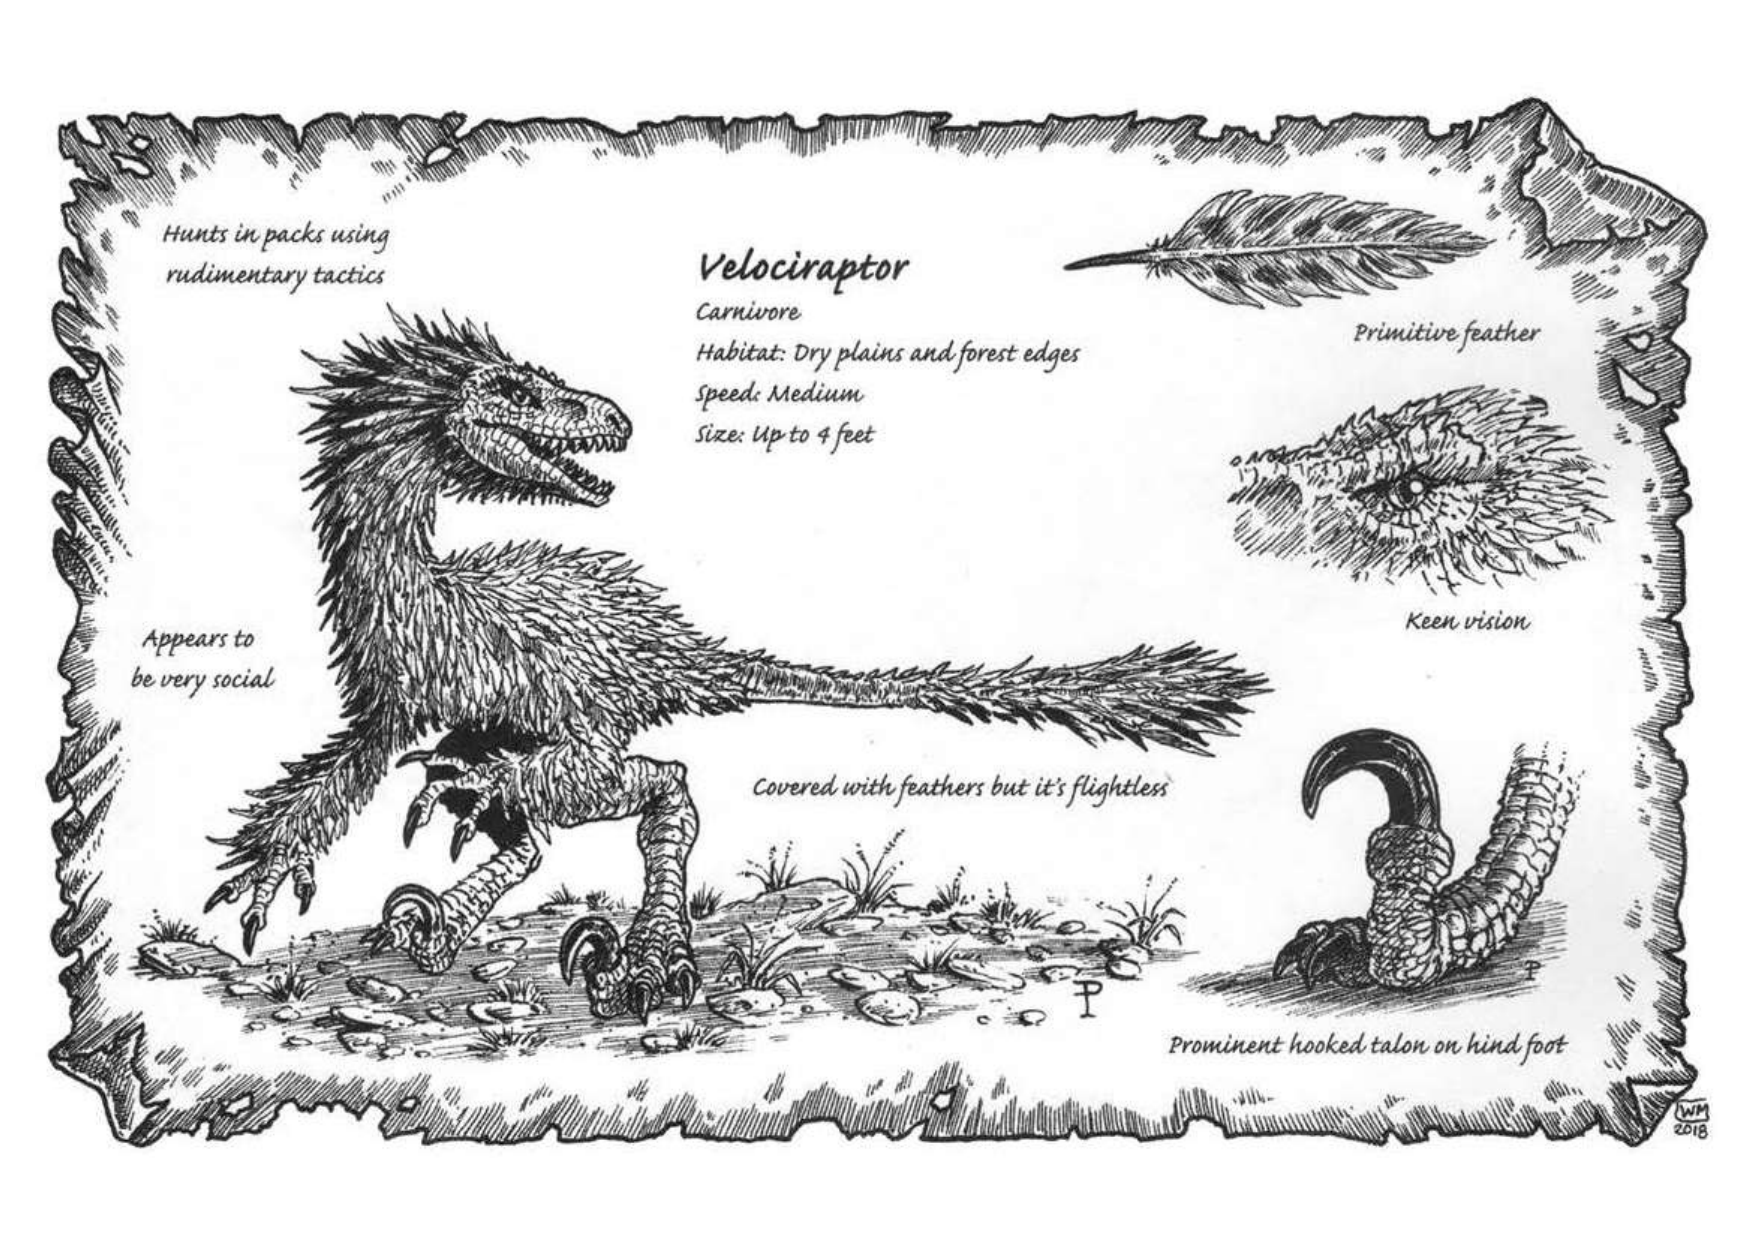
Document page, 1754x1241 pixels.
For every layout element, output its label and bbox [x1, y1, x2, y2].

picture [35, 82, 1719, 1158]
